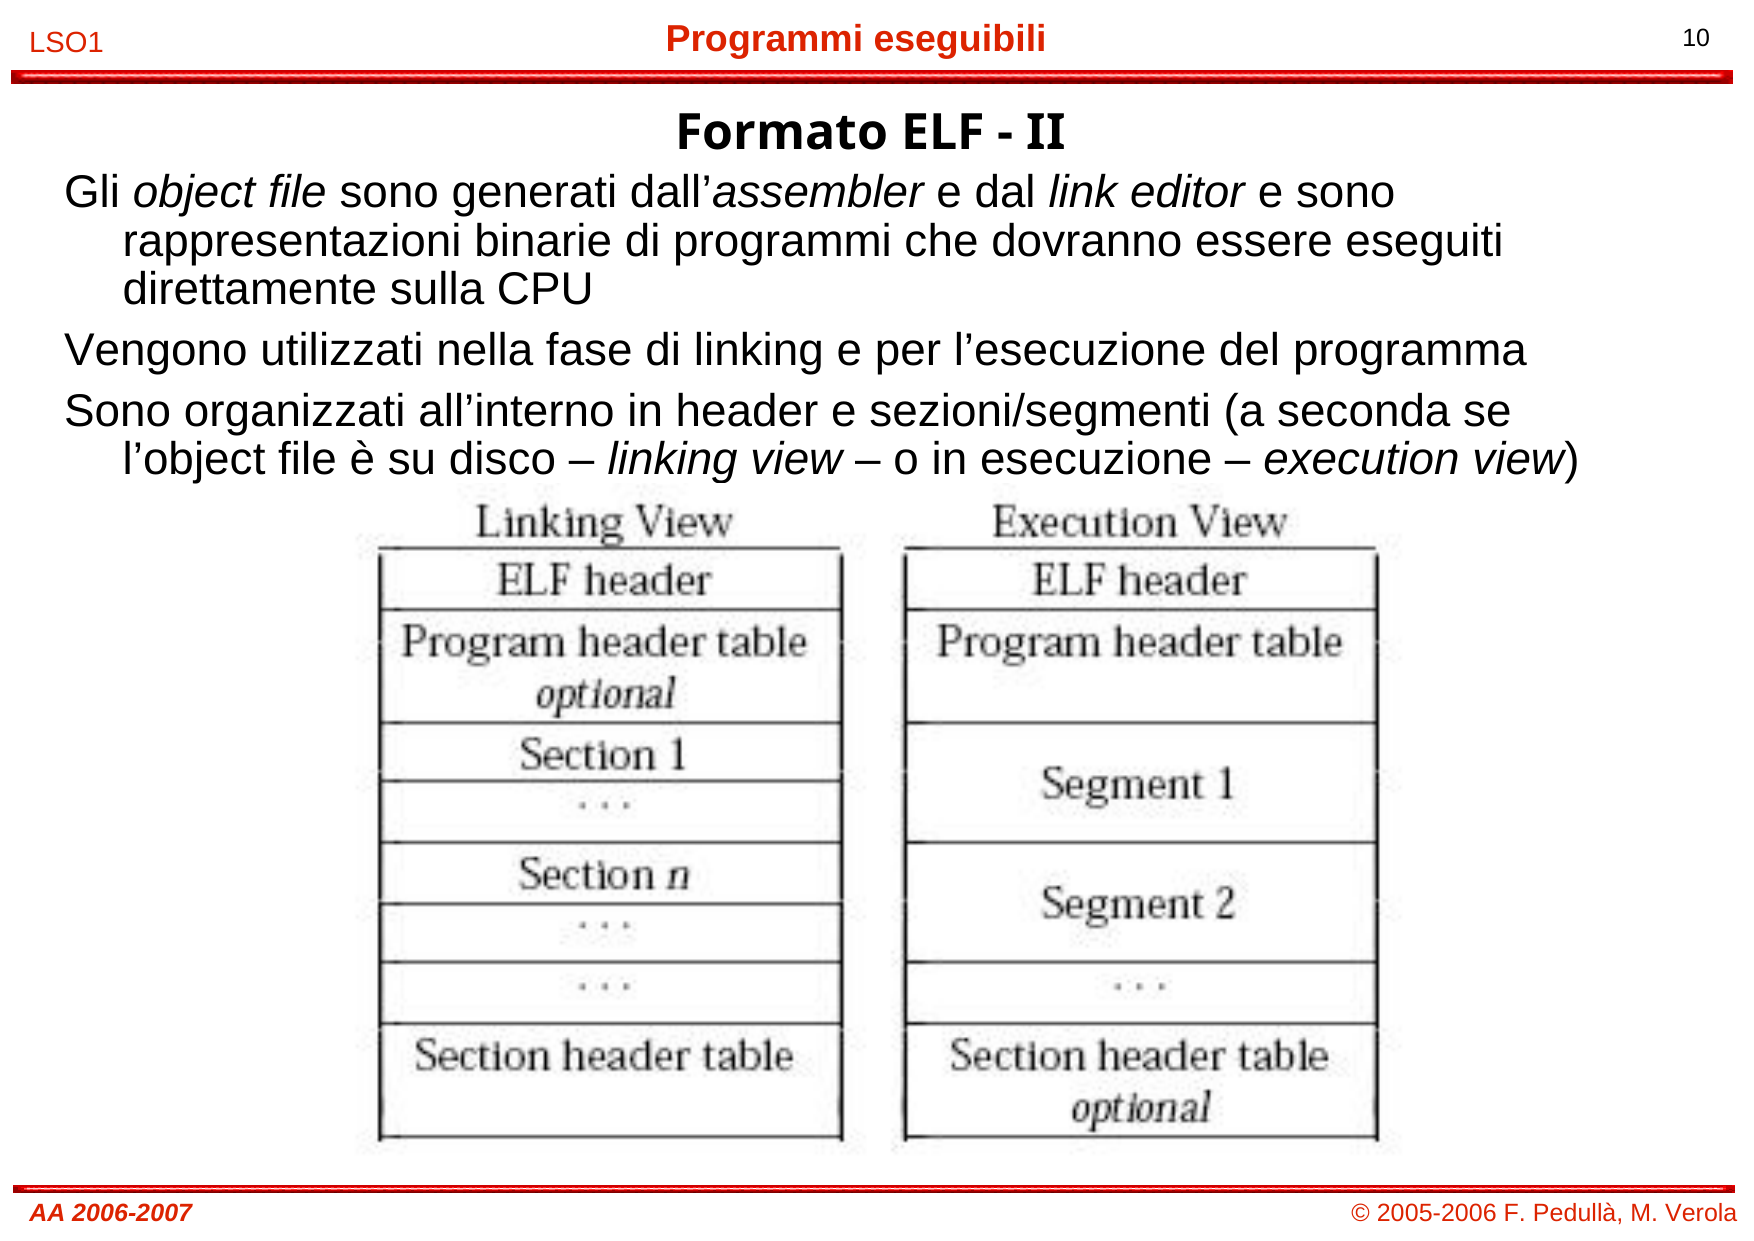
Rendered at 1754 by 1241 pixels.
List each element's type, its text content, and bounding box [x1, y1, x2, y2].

title Formato ELF - II [389, 84, 1364, 160]
picture [11, 70, 1733, 84]
list Gli object file sono generati dall’assembler e dal link editor e sono rappresentazioni binarie di programmi che dovranno essere eseguiti direttamente sulla CPU Vengono utilizzati nella fase di linking e per l’esecuzione del programma Sono organizzati all’interno in header e sezioni/segmenti (a seconda se l’object file è su disco – linking view – o in esecuzione – execution view) [44, 160, 1682, 496]
picture [13, 1185, 1735, 1193]
picture [306, 483, 1431, 1175]
